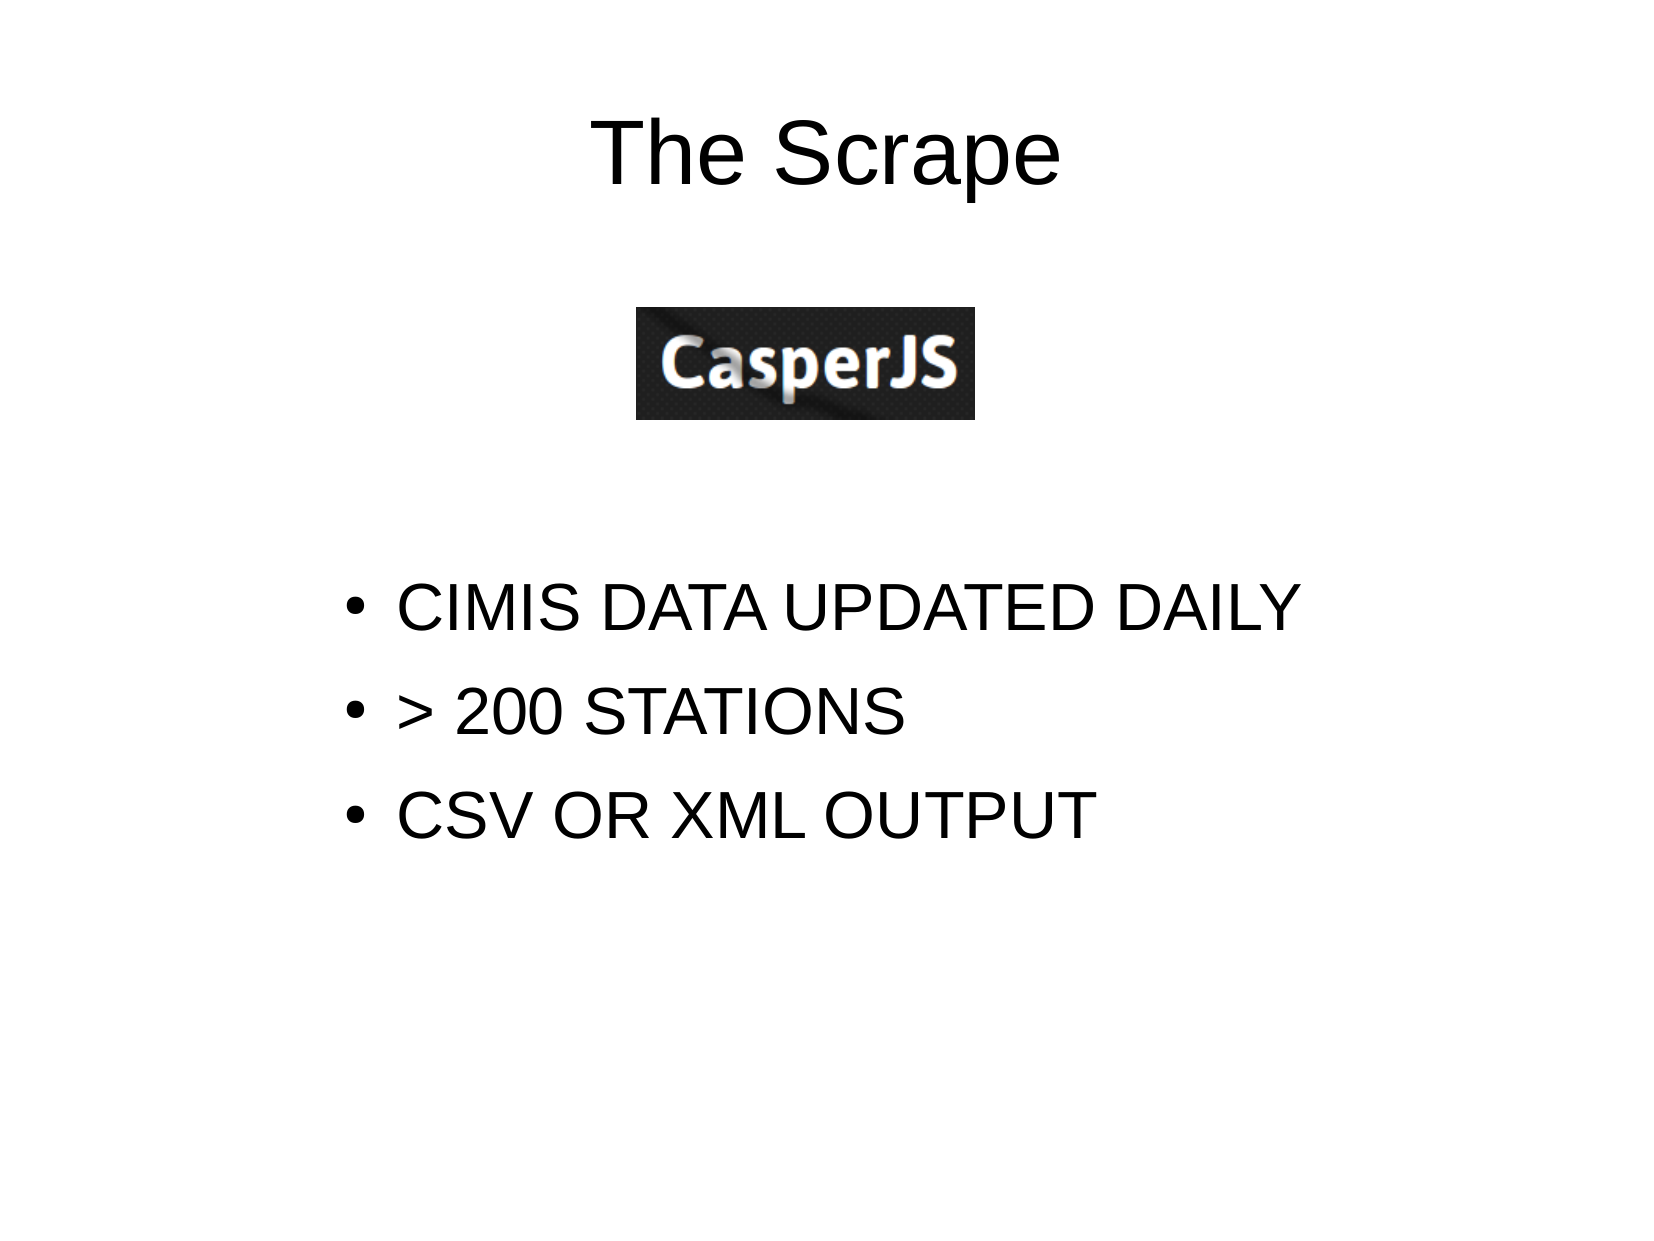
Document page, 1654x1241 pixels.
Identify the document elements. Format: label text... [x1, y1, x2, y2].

list CIMIS DATA UPDATED DAILY > 200 STATIONS CSV OR XML OUTPUT [325, 570, 1606, 1241]
picture [636, 307, 976, 421]
title The Scrape [82, 49, 1571, 257]
